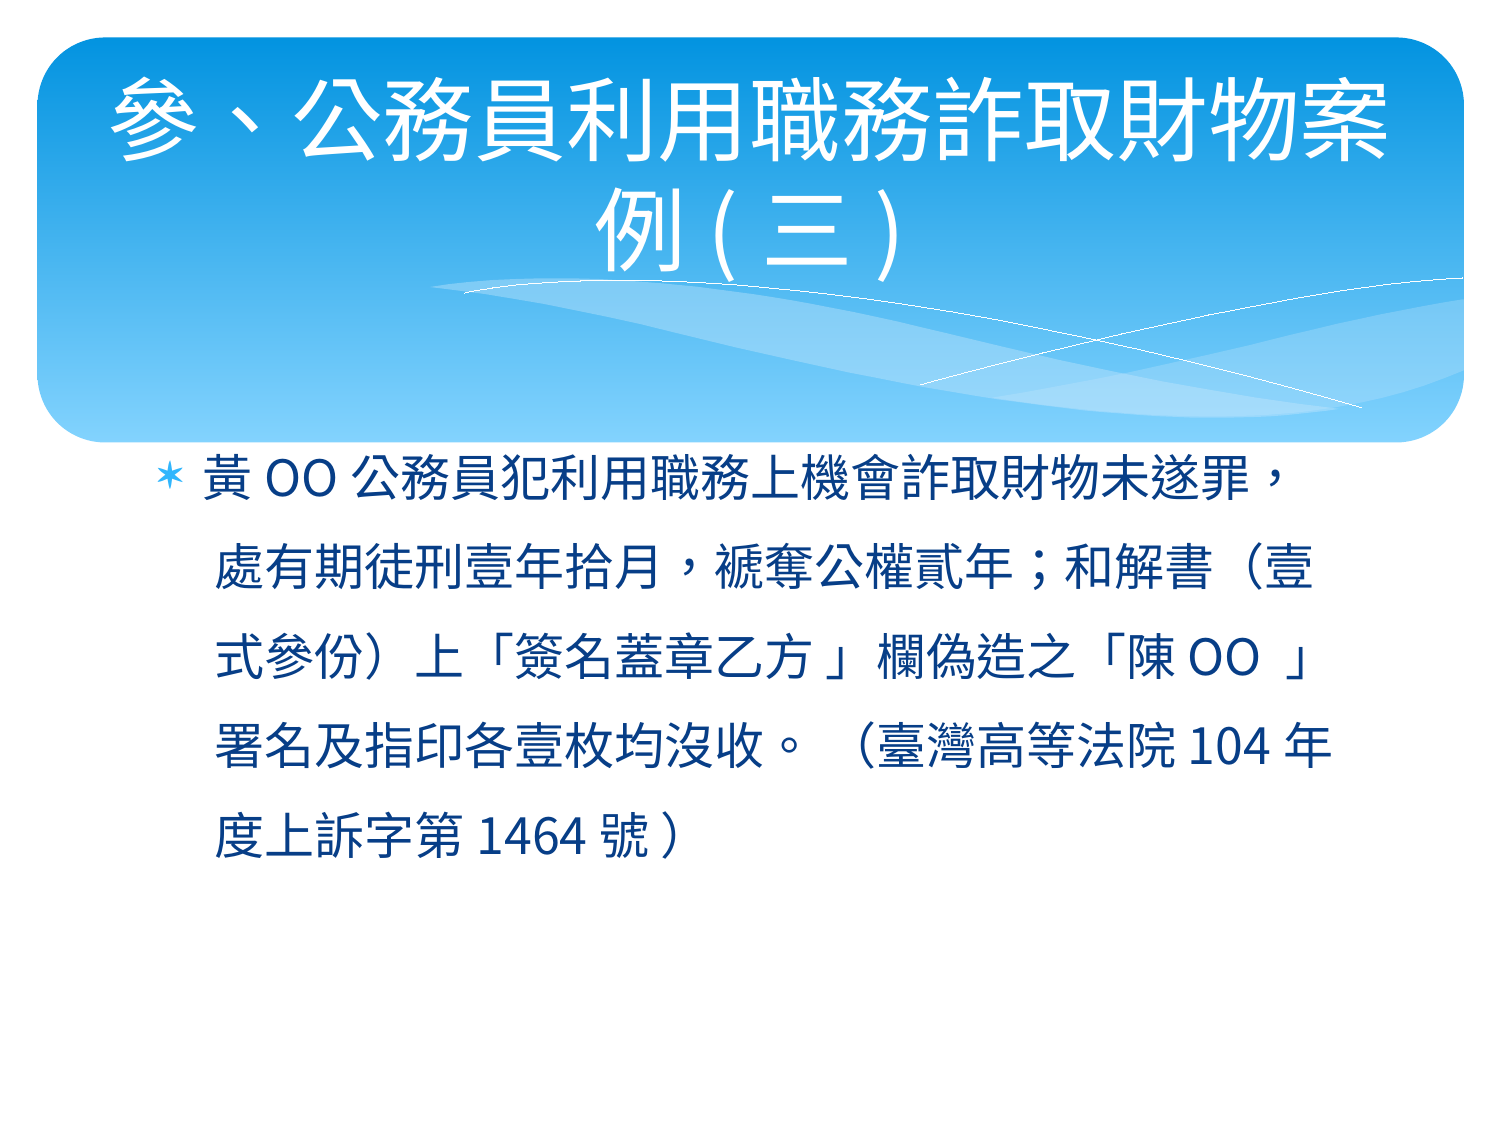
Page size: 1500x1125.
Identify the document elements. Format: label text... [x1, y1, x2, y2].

list 黃OO公務員犯利用職務上機會詐取財物未遂罪， 處有期徒刑壹年拾月，褫奪公權貳年；和解書（壹 式參份）上「簽名蓋章乙方 」欄偽造之「陳OO 」 署名及指印各壹枚均沒收。 （臺灣高等法院104年 度上訴字第1464號 ） [143, 438, 1359, 1005]
title 參、公務員利用職務詐取財物案例(三) [75, 55, 1425, 261]
